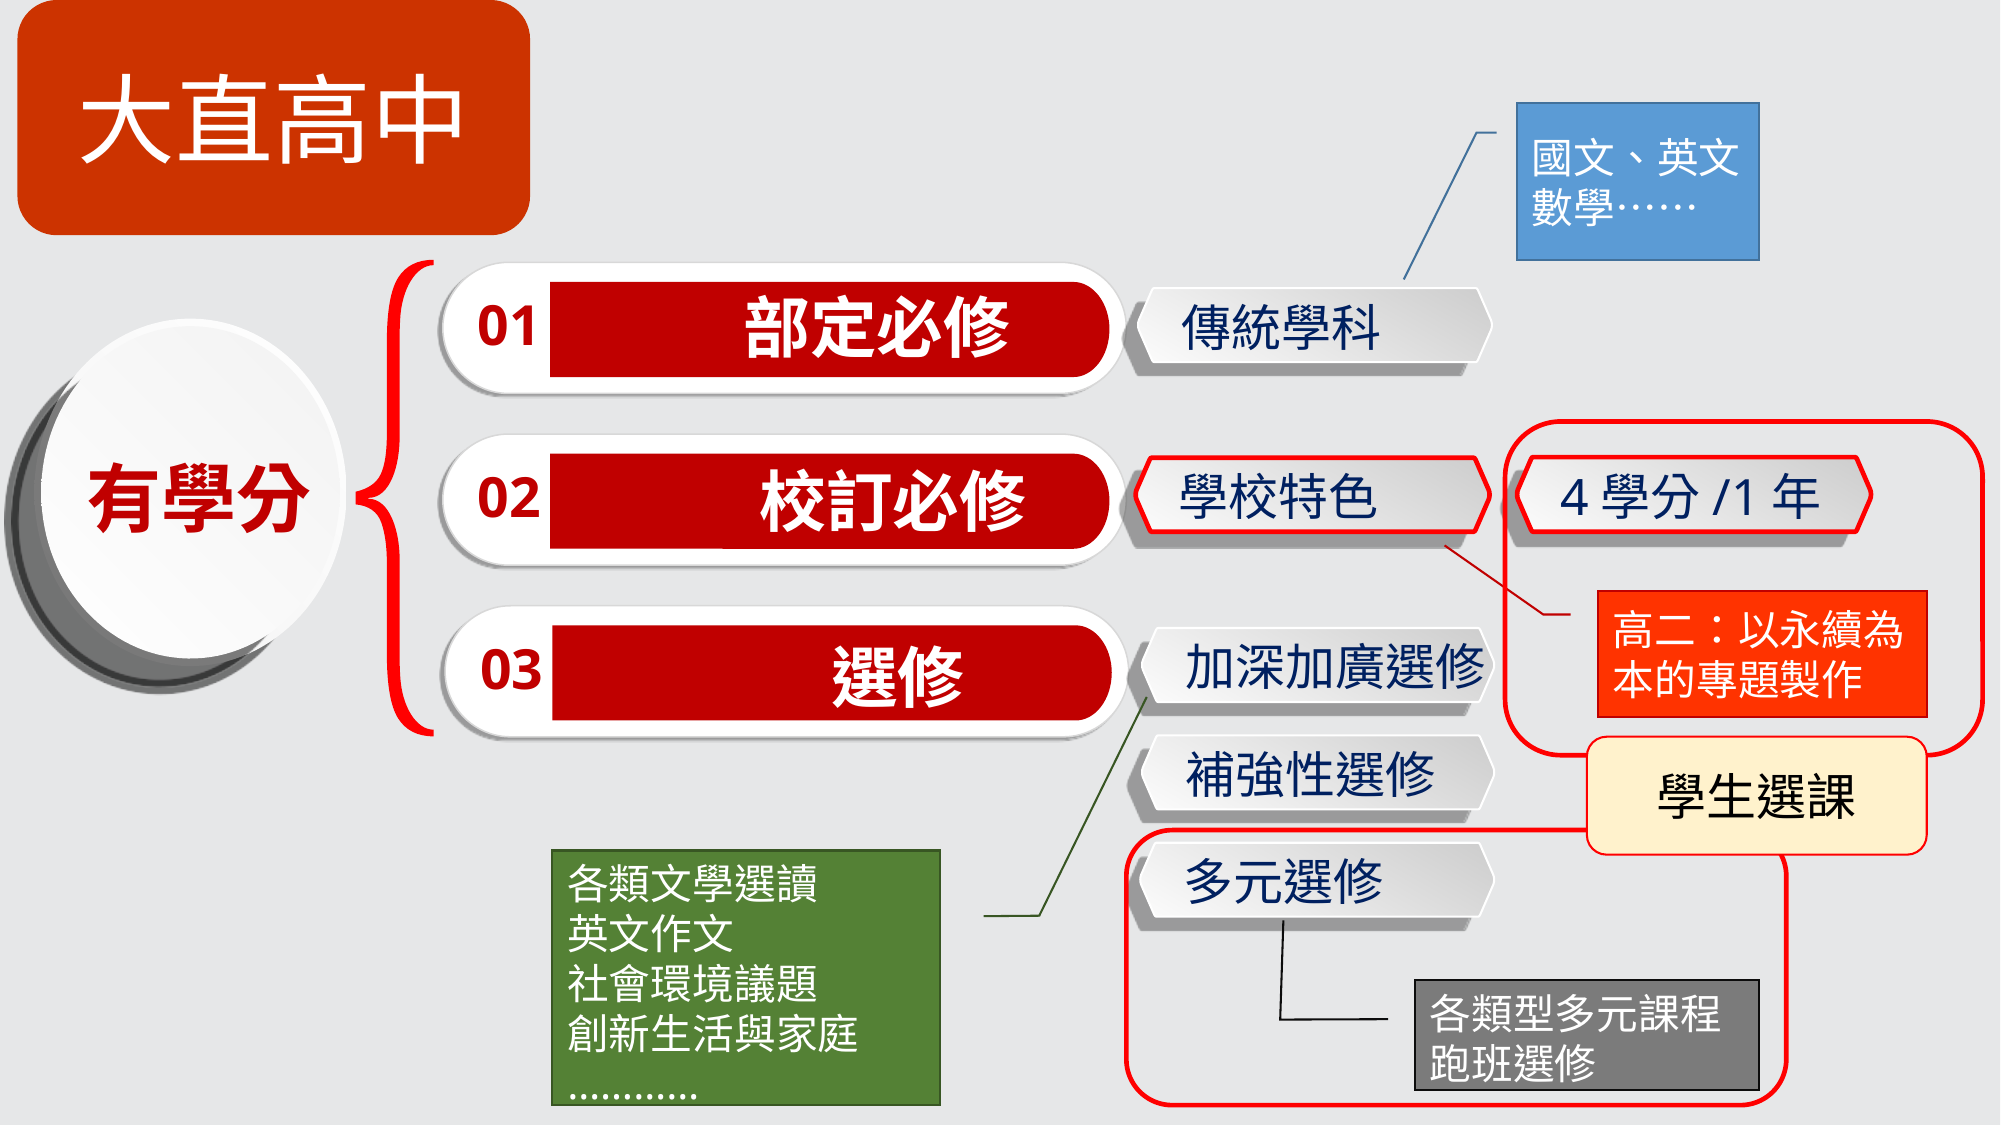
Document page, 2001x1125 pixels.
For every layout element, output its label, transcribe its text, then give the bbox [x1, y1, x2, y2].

text_box [1140, 842, 1495, 917]
text_box [442, 262, 1127, 394]
text_box [1138, 288, 1492, 363]
text_box [1142, 627, 1483, 702]
text_box 多元選修 [1183, 851, 1404, 911]
text_box 部定必修 [720, 278, 1033, 375]
text_box 補強性選修 [1185, 743, 1448, 804]
text_box 01 [462, 282, 596, 366]
text_box [445, 605, 1129, 737]
text_box 02 [462, 454, 581, 538]
text_box 校訂必修 [720, 451, 1066, 548]
text_box 國文、英文數學…… [1517, 103, 1759, 260]
text_box 加深加廣選修 [1185, 636, 1494, 696]
text_box [442, 434, 1127, 566]
text_box [1142, 735, 1495, 810]
text_box 有學分 [73, 451, 324, 542]
text_box [1517, 457, 1860, 532]
text_box 學生選課 [1586, 736, 1927, 855]
text_box 4學分/1年 [1560, 465, 1871, 526]
text_box 大直高中 [17, 0, 531, 236]
text_box [34, 318, 347, 667]
text_box 學校特色 [1179, 466, 1399, 526]
text_box 各類型多元課程 跑班選修 [1415, 980, 1759, 1090]
text_box 選修 [773, 627, 1023, 724]
text_box 高二：以永續為本的專題製作 [1598, 591, 1927, 717]
text_box [355, 259, 434, 737]
text_box [1135, 457, 1490, 532]
text_box 03 [464, 626, 583, 709]
text_box 各類文學選讀 英文作文 社會環境議題 創新生活與家庭 ………… [552, 851, 940, 1105]
text_box 傳統學科 [1181, 296, 1402, 357]
